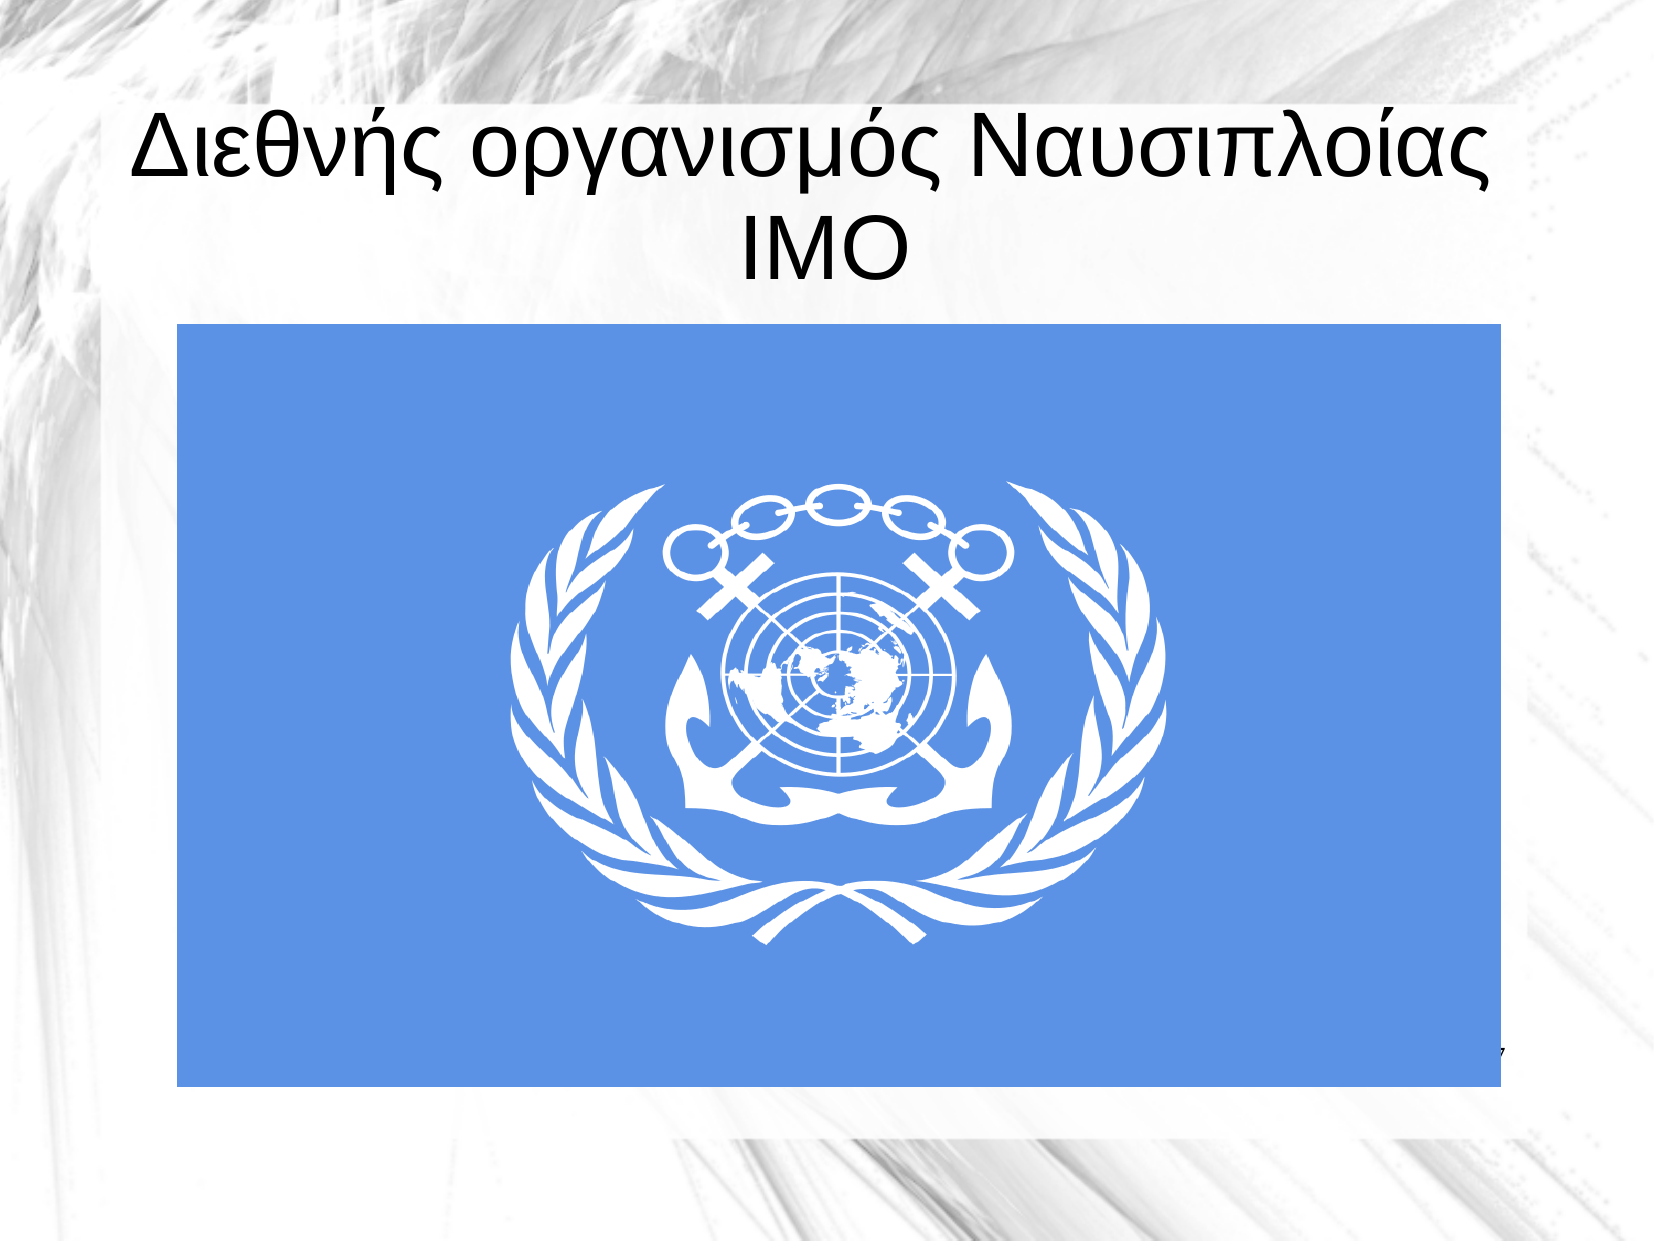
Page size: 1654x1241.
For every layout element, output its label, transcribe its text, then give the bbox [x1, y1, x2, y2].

title Διεθνής οργανισμός Ναυσιπλοίας ΙΜΟ [118, 93, 1506, 299]
picture [0, 0, 1654, 1241]
